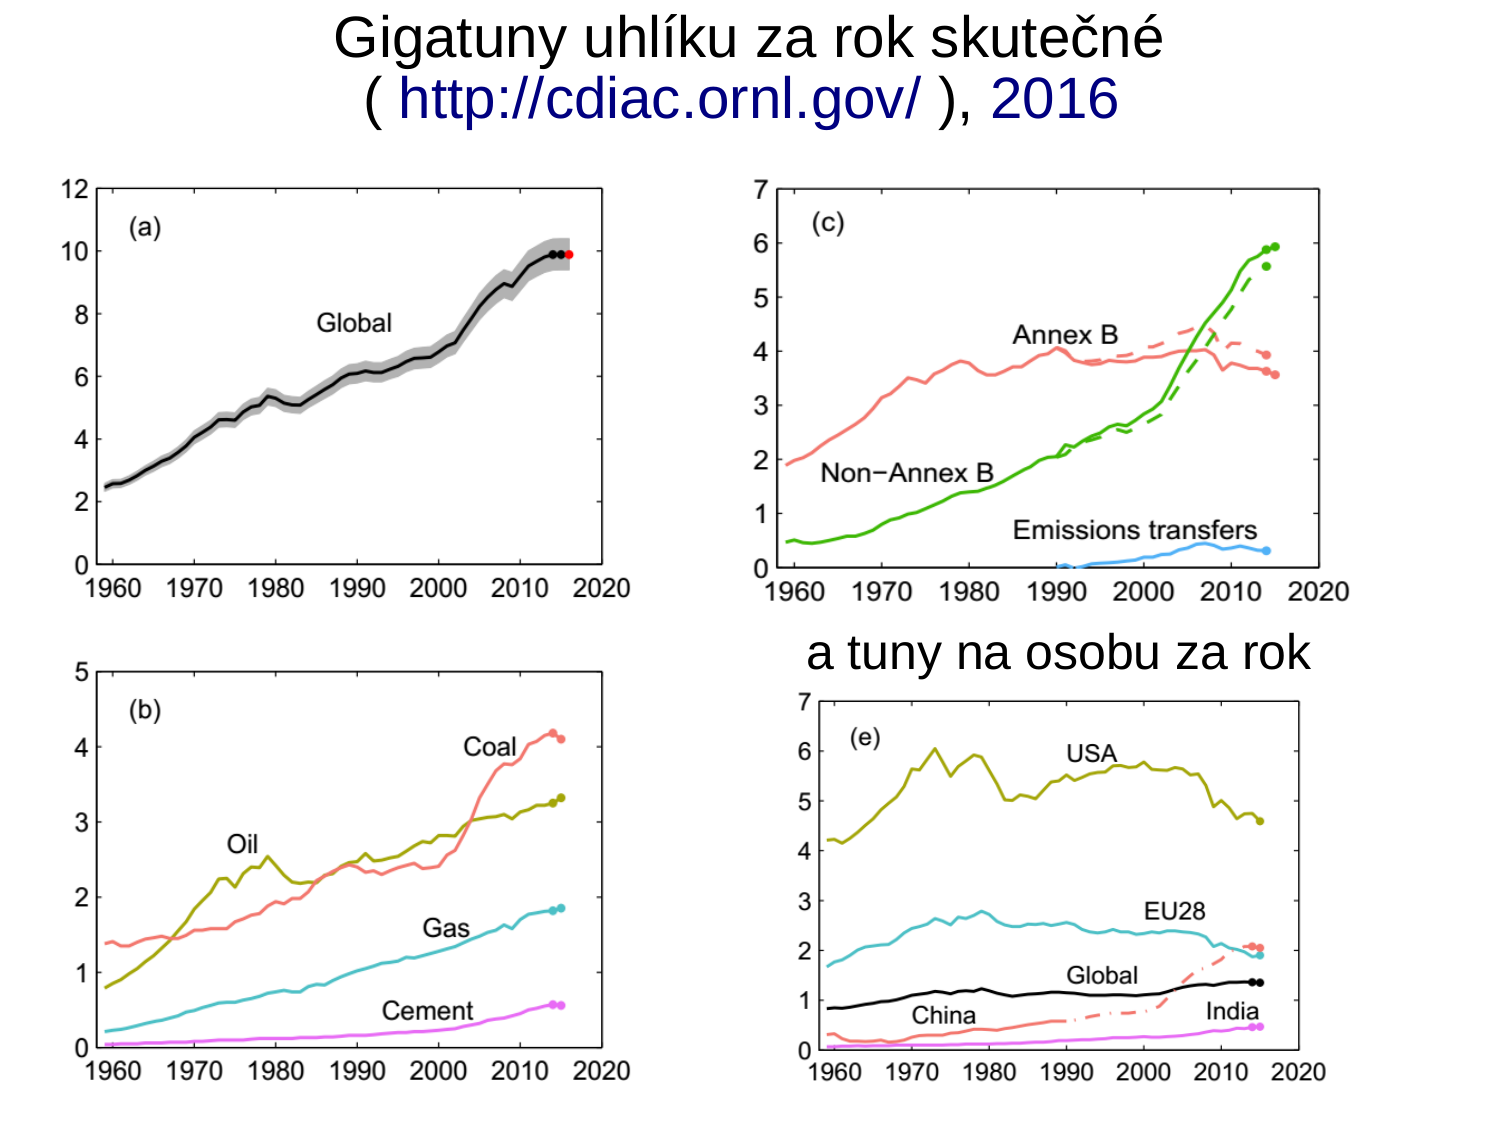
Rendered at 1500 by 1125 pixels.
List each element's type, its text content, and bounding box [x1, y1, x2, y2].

picture [794, 681, 1331, 1093]
picture [50, 171, 648, 1098]
picture [751, 167, 1360, 619]
title Gigatuny uhlíku za rok skutečné ( http://cdiac.ornl.gov/ ), 2016 [75, 7, 1425, 133]
list a tuny na osobu za rok [750, 628, 1331, 714]
